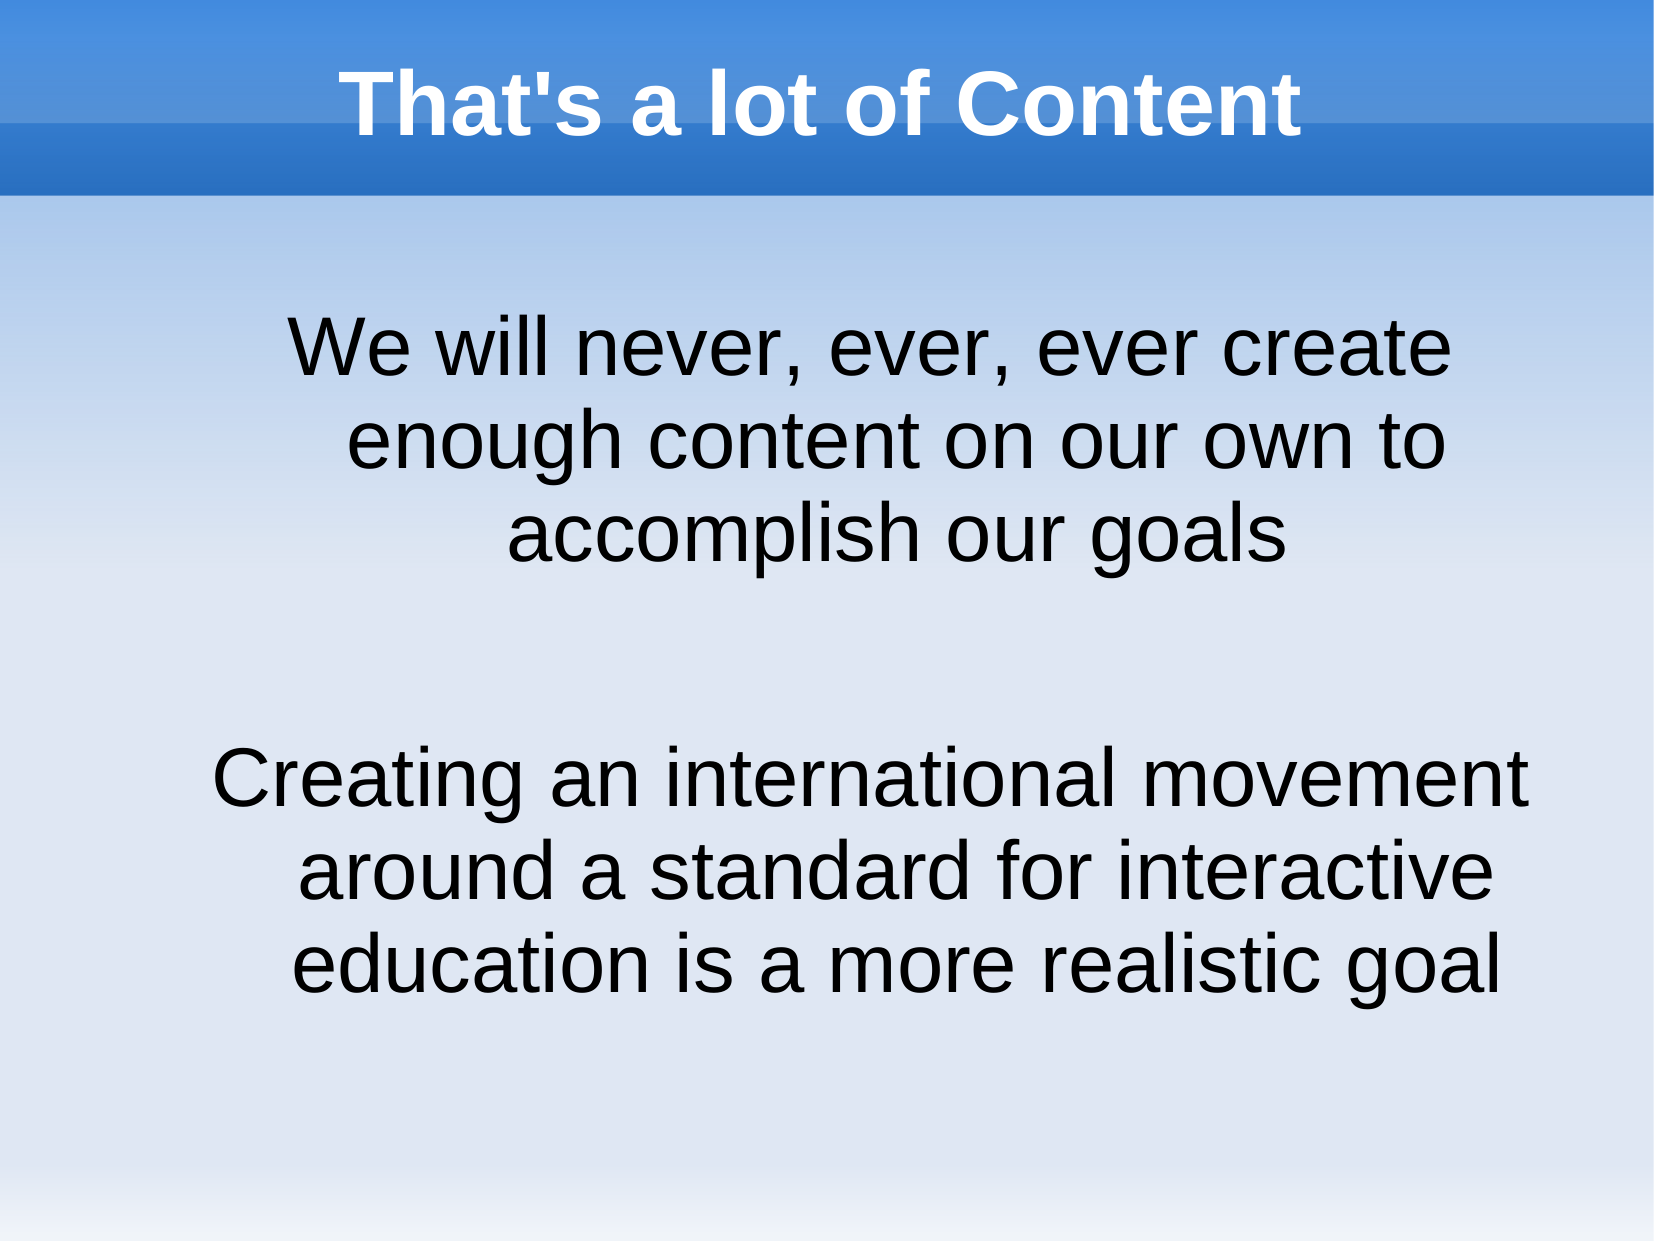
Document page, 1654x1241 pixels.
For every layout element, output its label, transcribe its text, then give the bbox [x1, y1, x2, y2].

picture [0, 0, 1654, 1241]
title That's a lot of Content [76, 0, 1565, 208]
list We will never, ever, ever create enough content on our own to accomplish our goals Creating an international movement around a standard for interactive education is a more realistic goal [82, 300, 1571, 1109]
